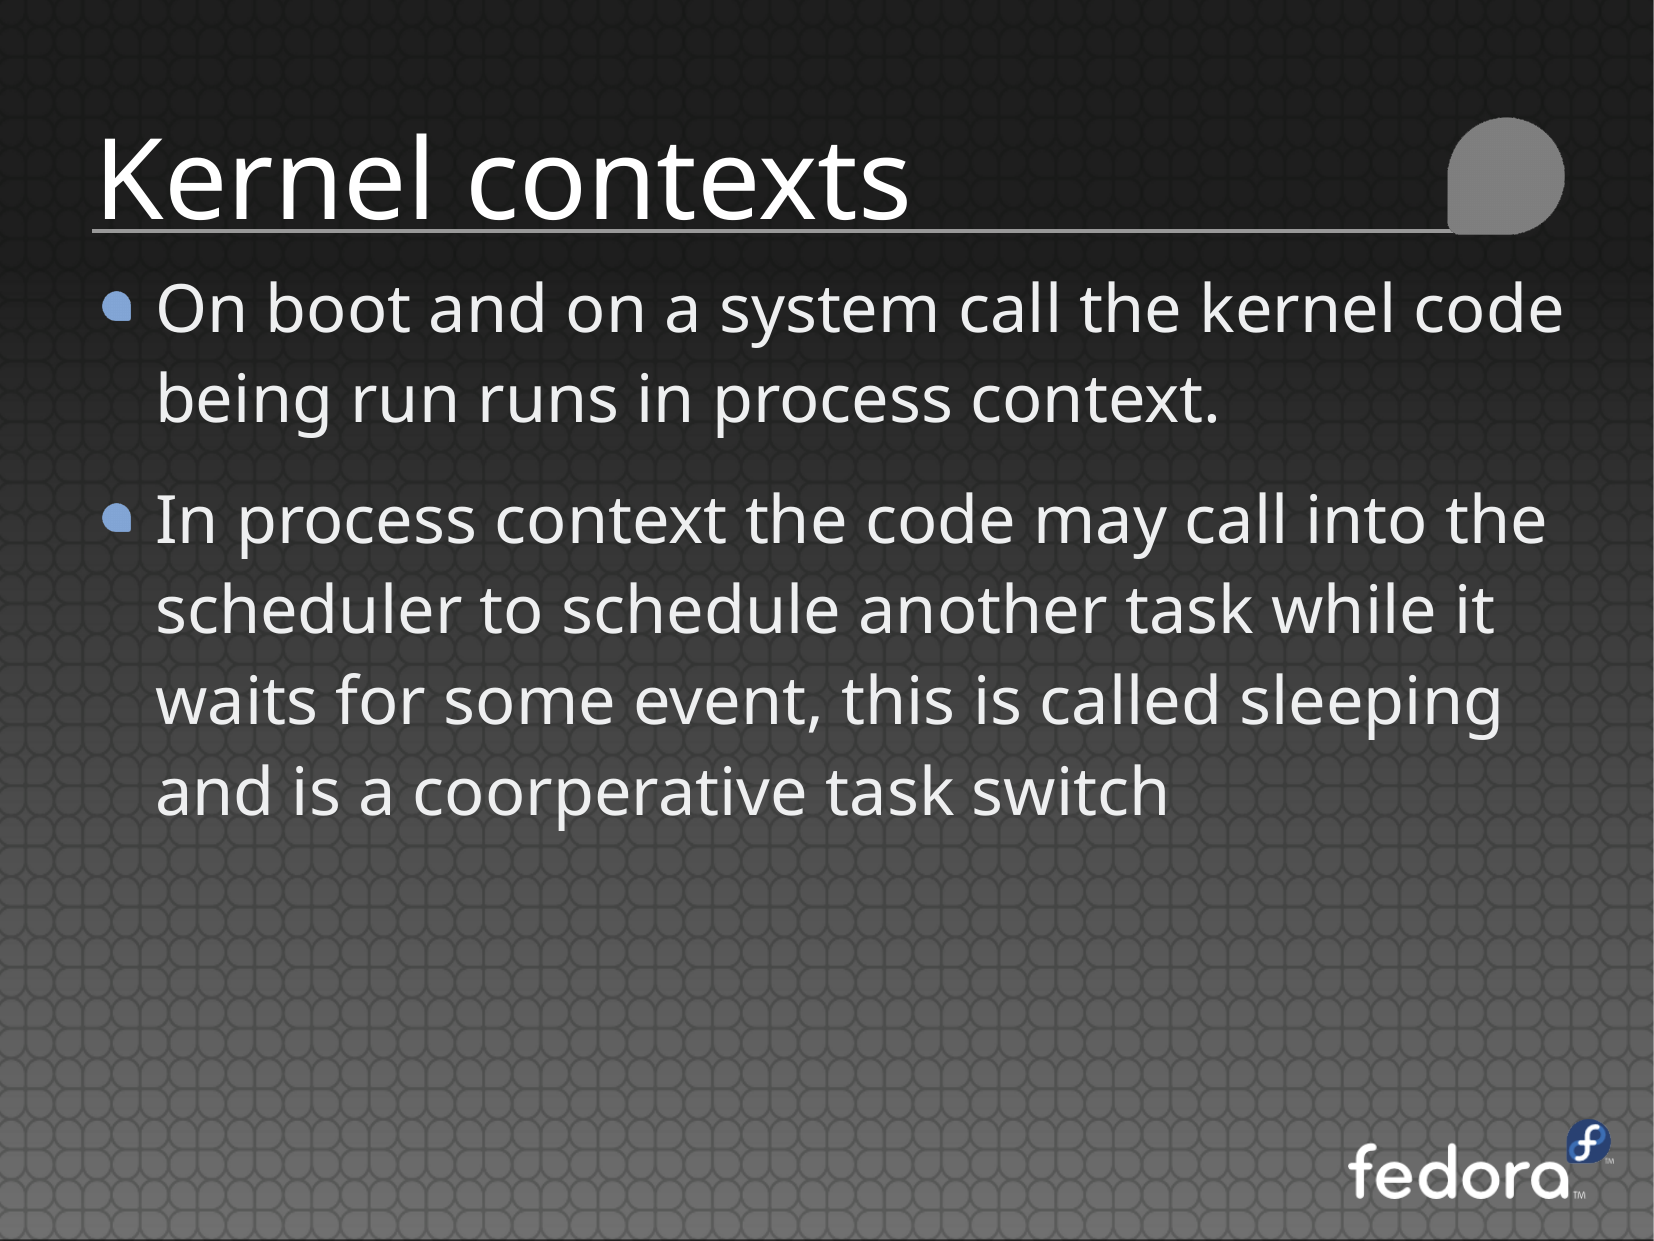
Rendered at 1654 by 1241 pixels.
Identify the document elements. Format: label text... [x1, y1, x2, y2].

picture [0, 0, 1654, 1241]
list On boot and on a system call the kernel code being run runs in process context. In process context the code may call into the scheduler to schedule another task while it waits for some event, this is called sleeping and is a coorperative task switch [84, 260, 1573, 1065]
title Kernel contexts [94, 100, 1426, 251]
